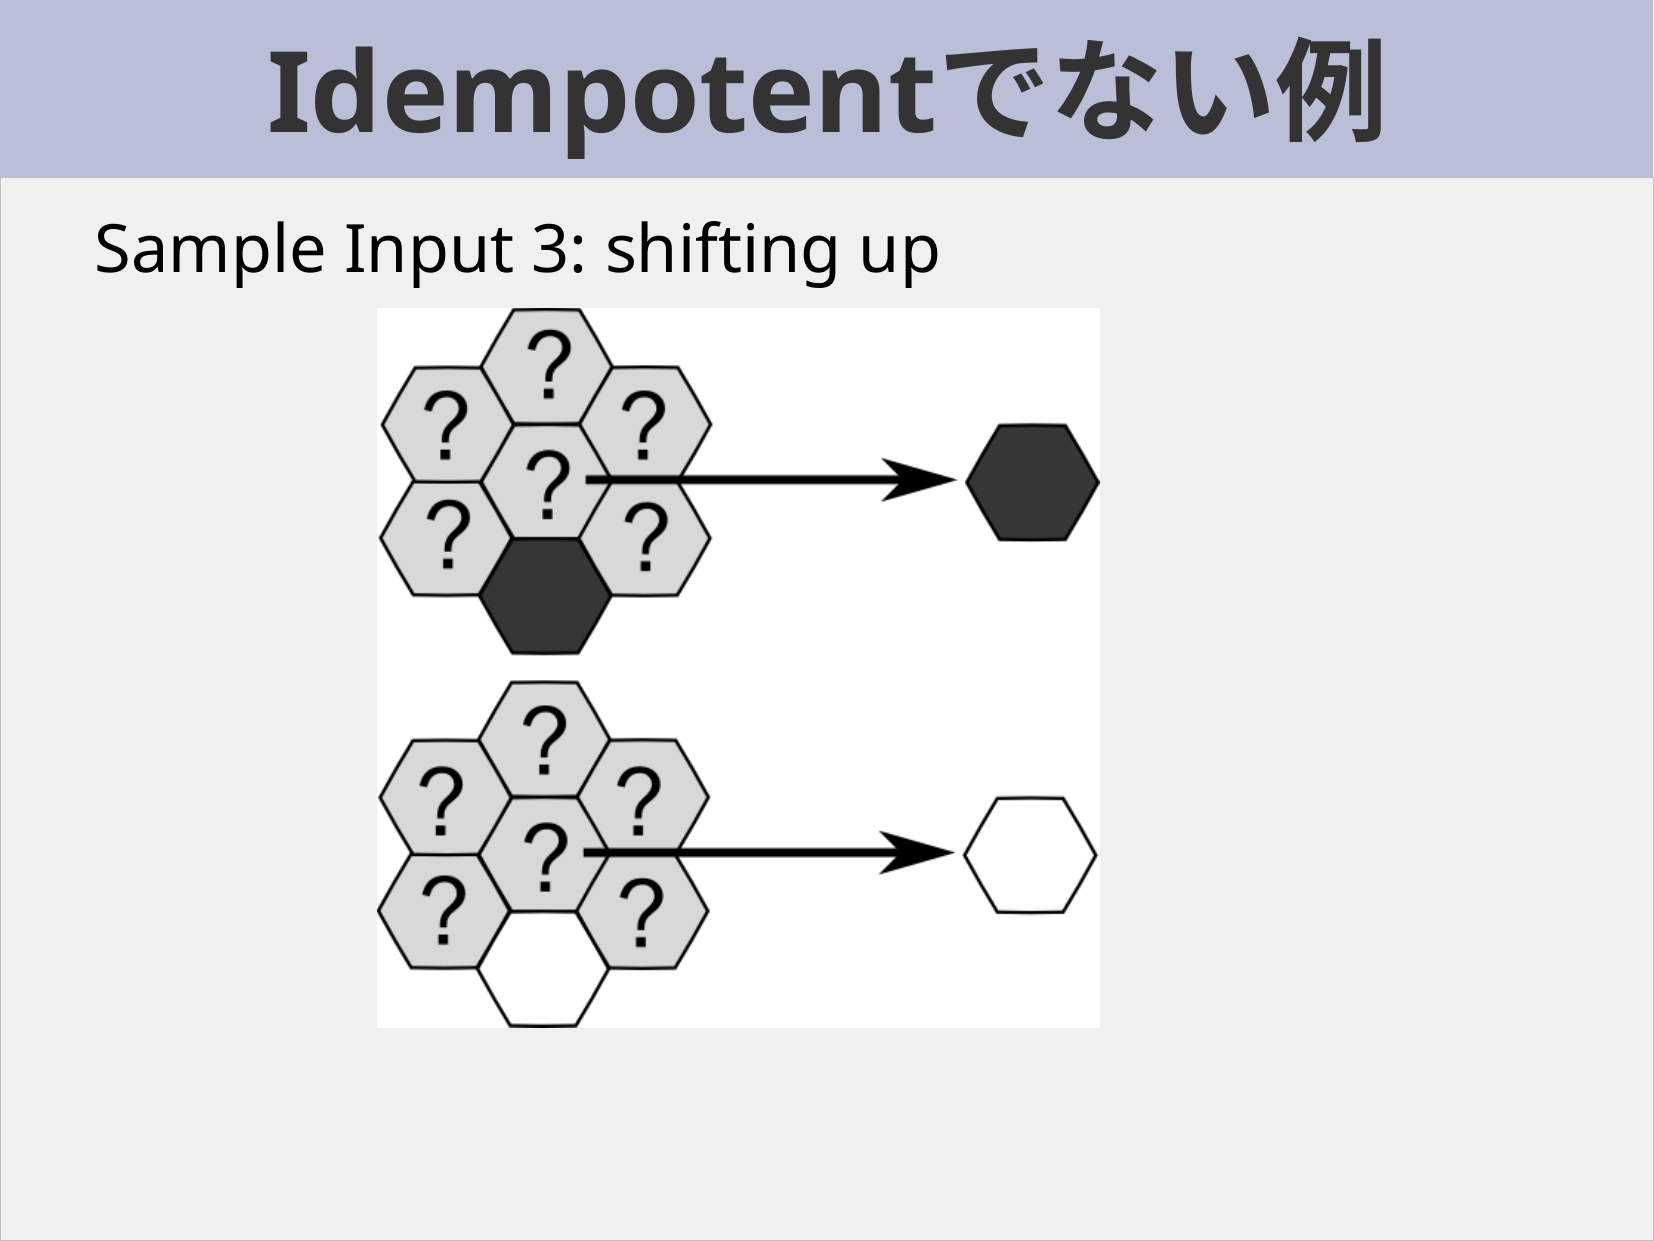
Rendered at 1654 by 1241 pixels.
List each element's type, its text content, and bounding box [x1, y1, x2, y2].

list Sample Input 3: shifting up [82, 188, 1583, 284]
picture [377, 308, 1100, 1028]
title Idempotentでない例 [121, 20, 1534, 148]
